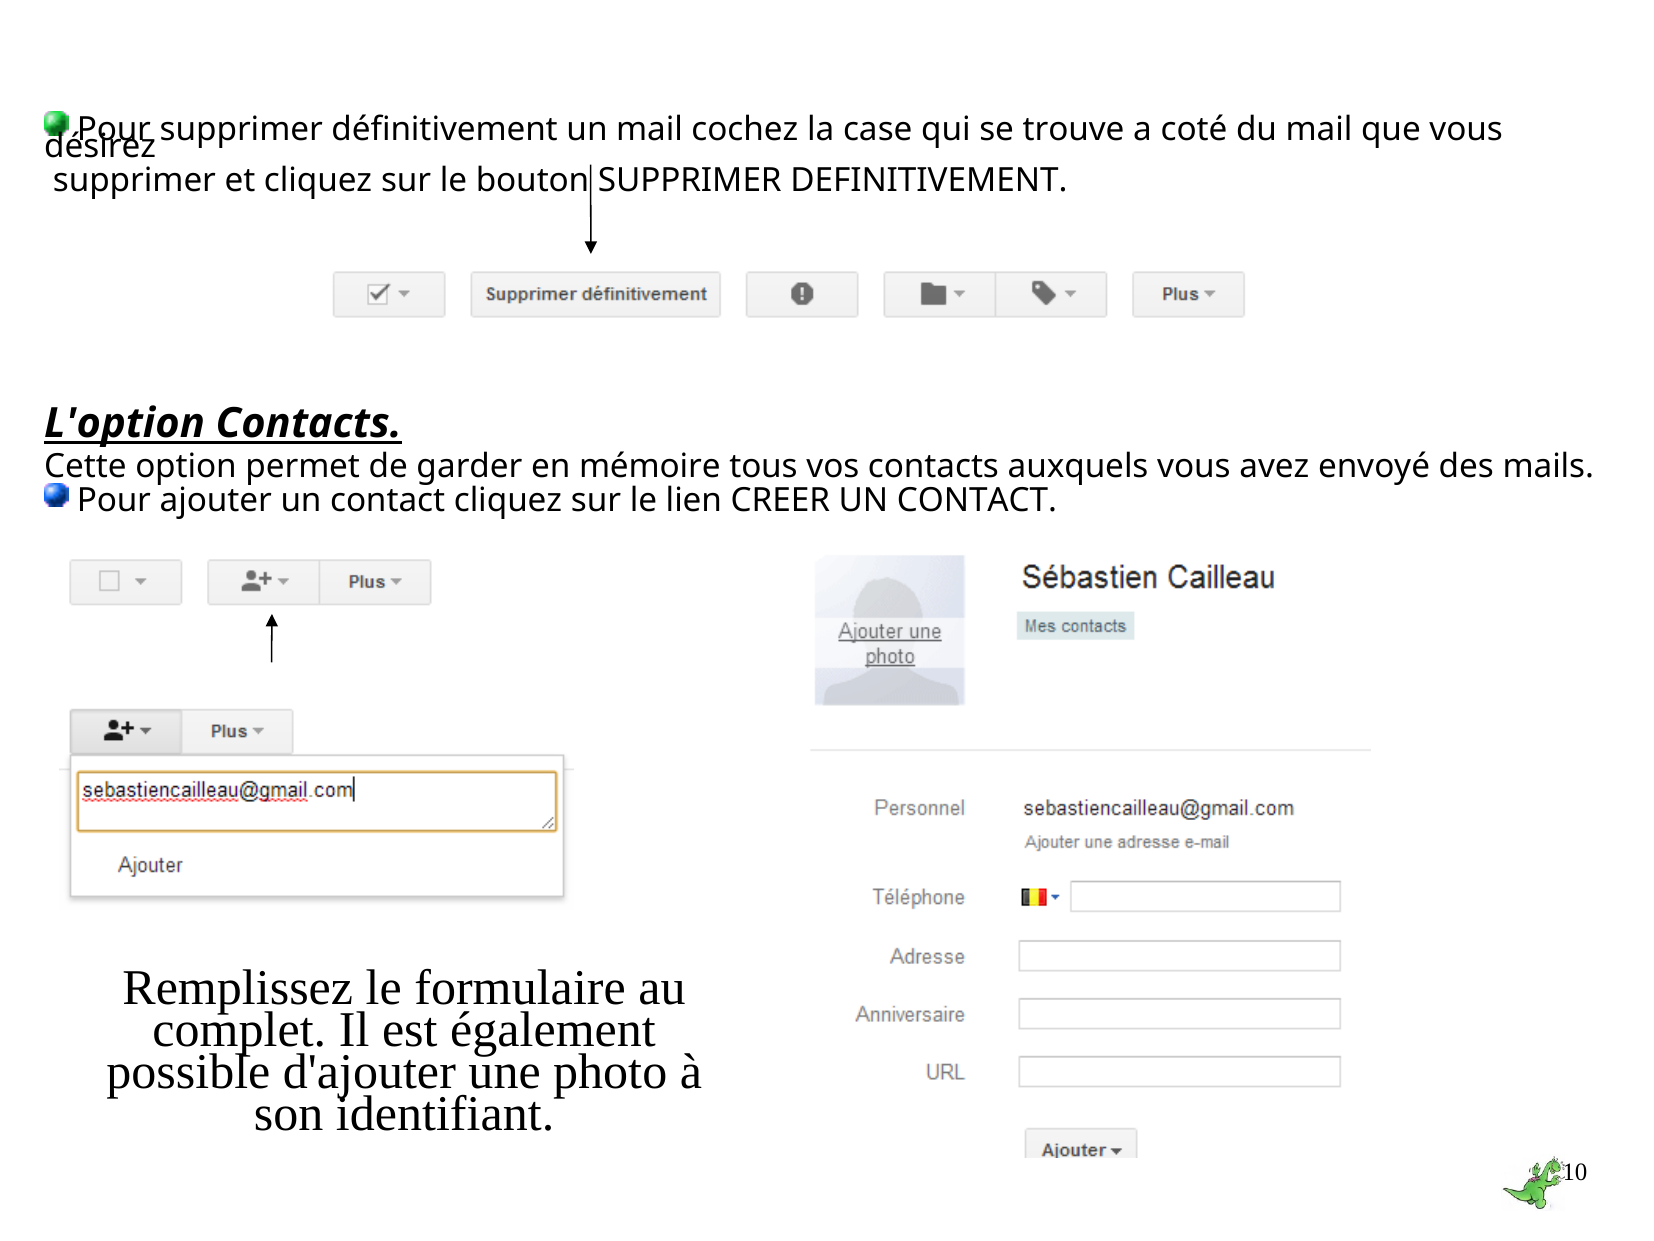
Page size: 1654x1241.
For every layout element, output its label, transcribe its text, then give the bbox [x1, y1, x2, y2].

picture [809, 543, 1371, 1158]
picture [59, 703, 574, 910]
picture [44, 111, 69, 136]
picture [54, 547, 438, 615]
picture [316, 259, 1253, 329]
picture [1501, 1154, 1565, 1211]
text_box L'option Contacts. Cette option permet de garder en mémoire tous vos contacts auxquels vous avez envoyé des mails. Pour ajouter un contact cliquez sur le lien CREER UN CONTACT. [29, 413, 1624, 560]
text_box 10 [1547, 1151, 1625, 1196]
text_box Remplissez le formulaire au complet. Il est également possible d'ajouter une photo à son identifiant. [64, 980, 745, 1177]
picture [44, 483, 69, 507]
text_box Pour supprimer définitivement un mail cochez la case qui se trouve a coté du mail que vous désirez supprimer et cliquez sur le bouton SUPPRIMER DEFINITIVEMENT. [29, 33, 1624, 195]
